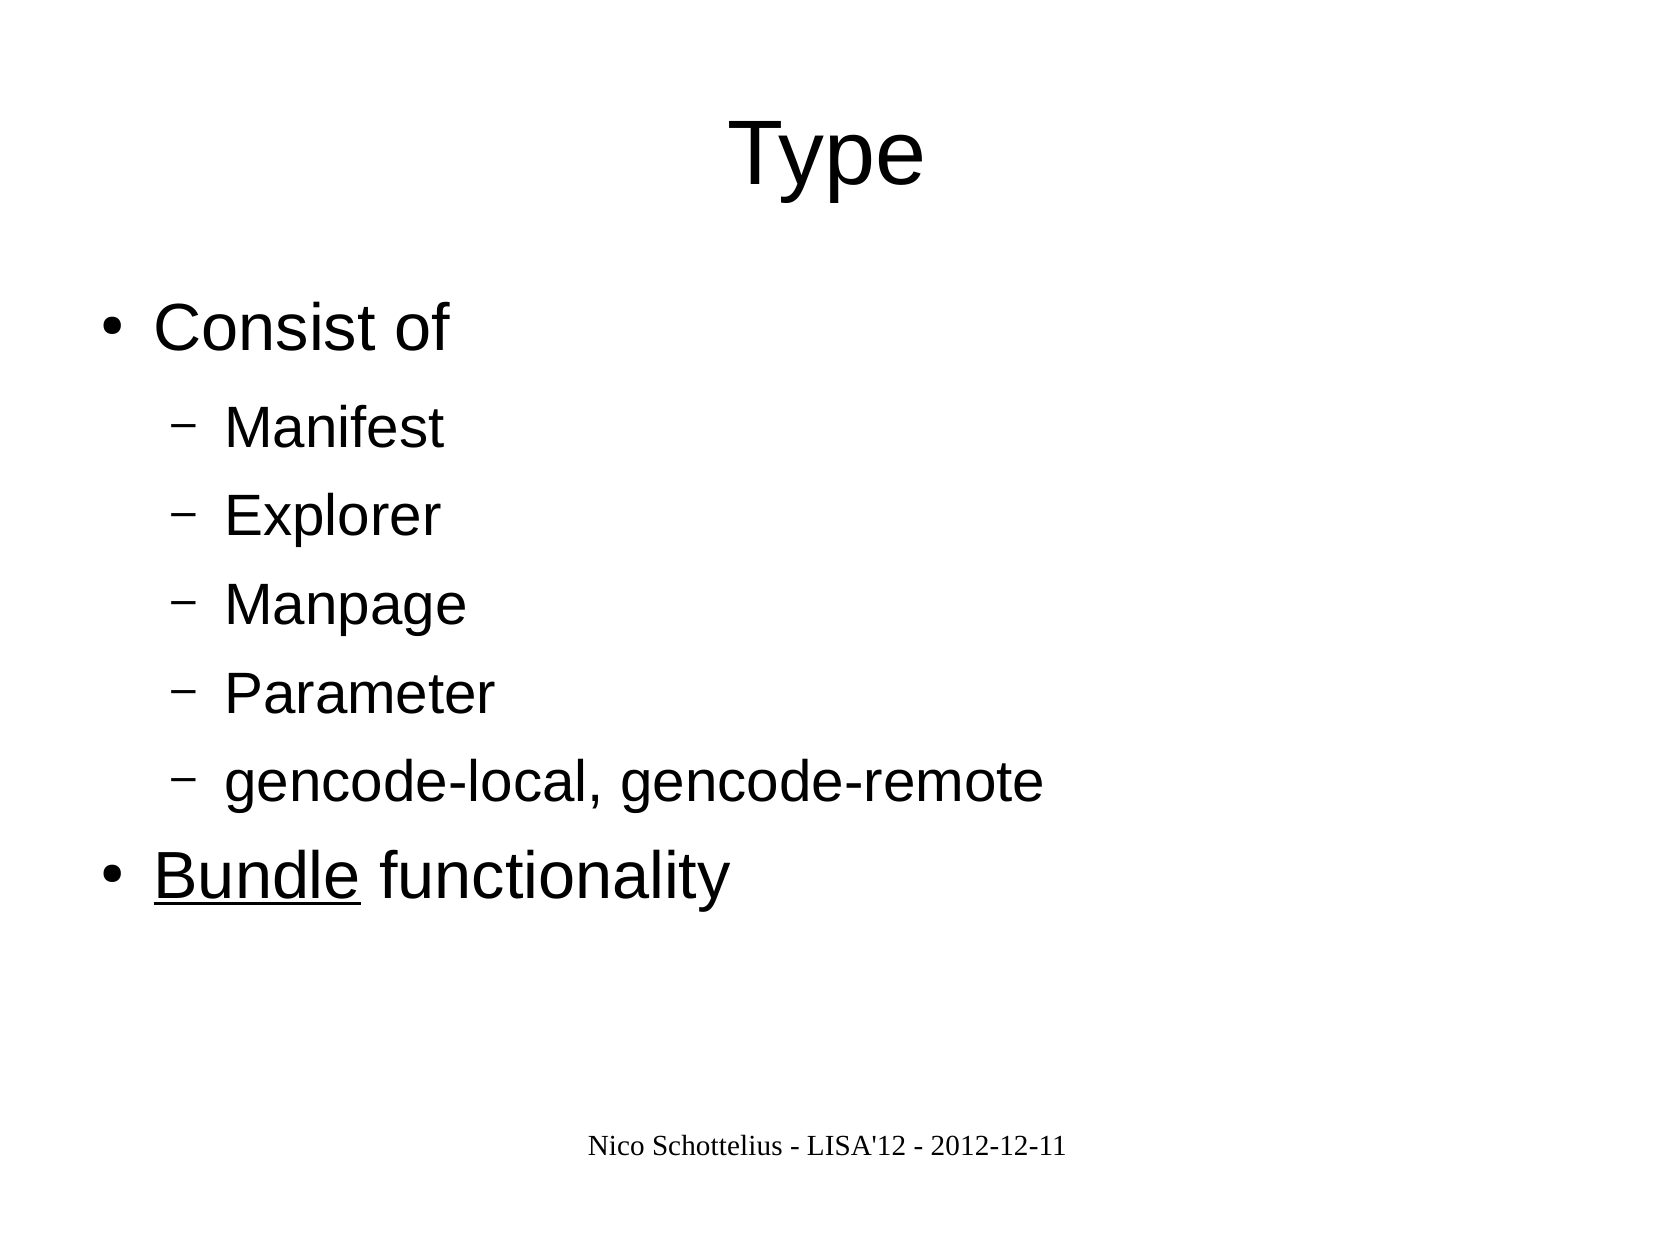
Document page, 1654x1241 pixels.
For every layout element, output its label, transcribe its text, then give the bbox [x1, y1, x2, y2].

title Type [82, 49, 1571, 257]
list Consist of Manifest Explorer Manpage Parameter gencode-local, gencode-remote Bundle functionality [82, 290, 1538, 1021]
